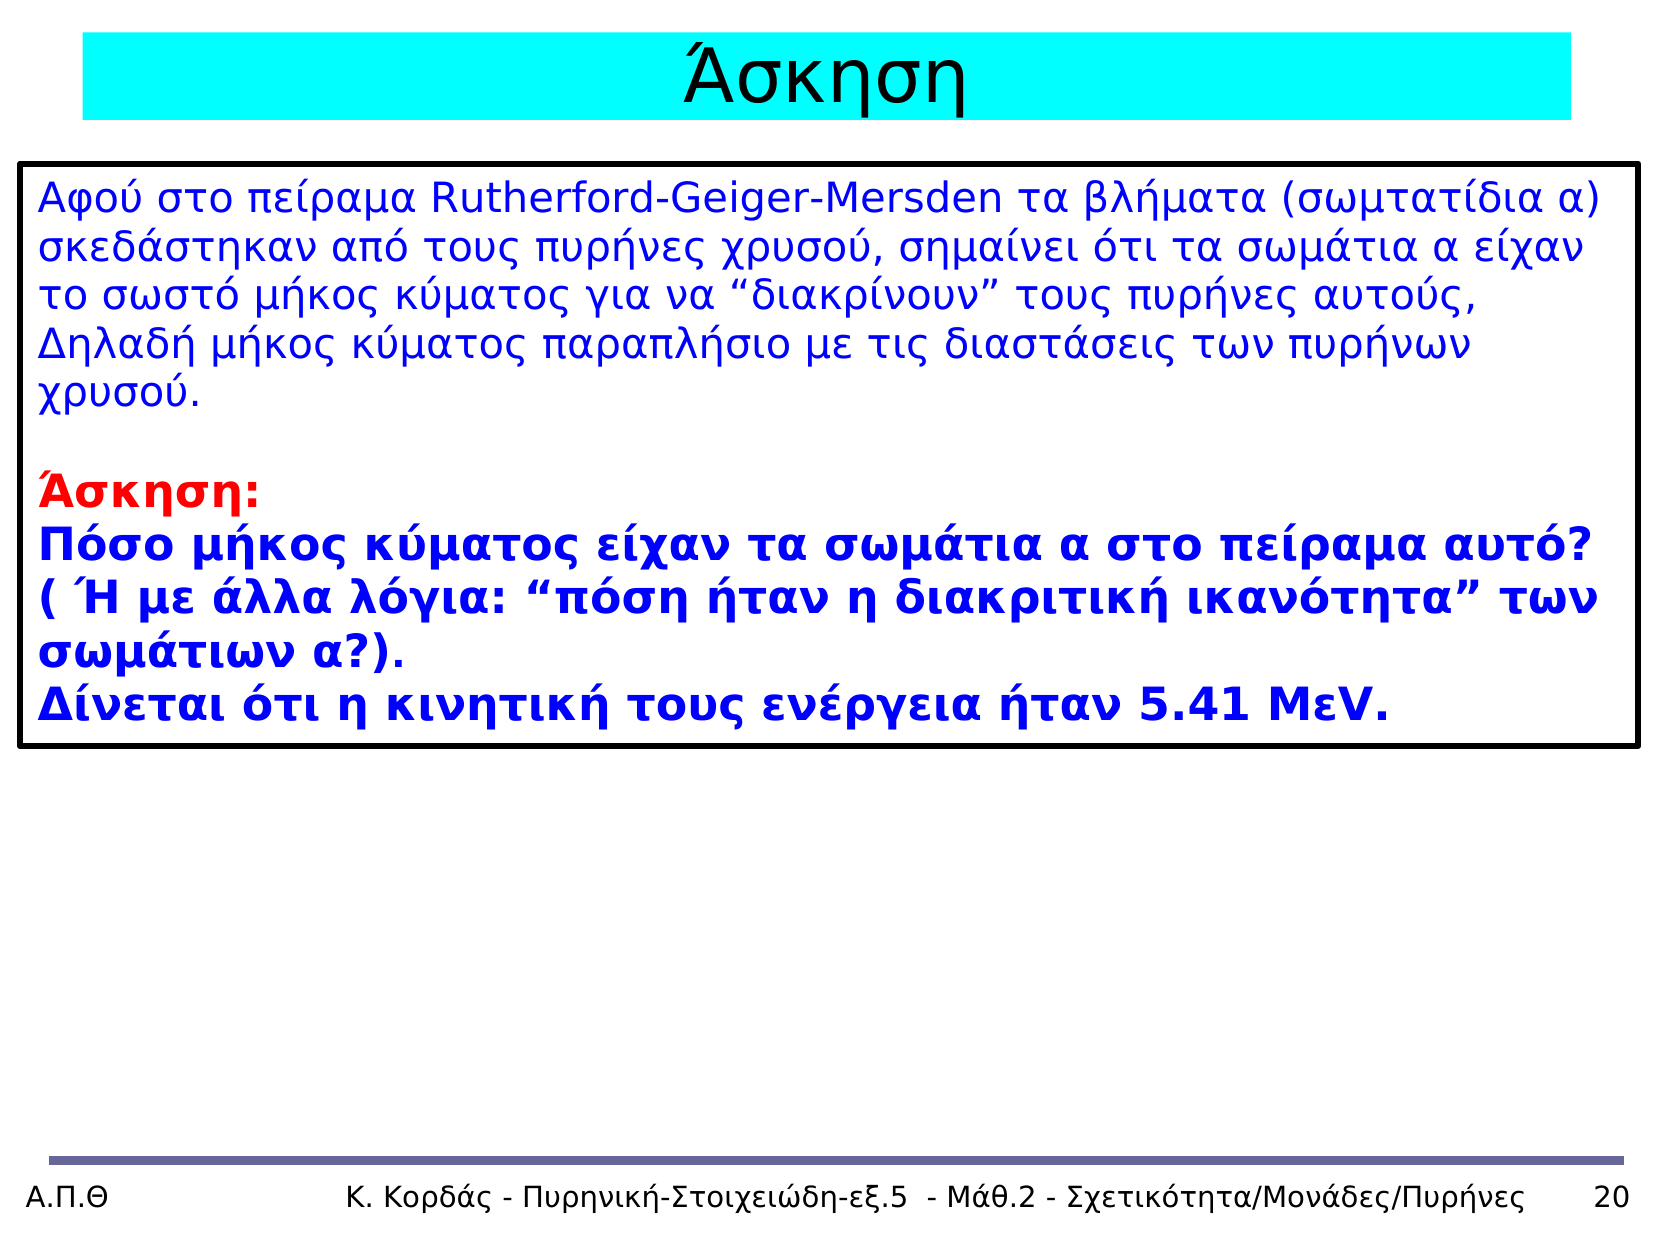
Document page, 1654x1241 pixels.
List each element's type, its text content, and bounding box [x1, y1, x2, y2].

title Άσκηση [82, 32, 1571, 120]
text_box Αφού στο πείραμα Rutherford-Geiger-Mersden τα βλήματα (σωμτατίδια α) σκεδάστηκαν από τους πυρήνες χρυσού, σημαίνει ότι τα σωμάτια α είχαν το σωστό μήκος κύματος για να “διακρίνουν” τους πυρήνες αυτούς, Δηλαδή μήκος κύματος παραπλήσιο με τις διαστάσεις των πυρήνων χρυσού. Άσκηση: Πόσο μήκος κύματος είχαν τα σωμάτια α στο πείραμα αυτό? ( Ή με άλλα λόγια: “πόση ήταν η διακριτική ικανότητα” των σωμάτιων α?). Δίνεται ότι η κινητική τους ενέργεια ήταν 5.41 ΜεV. [19, 163, 1639, 747]
